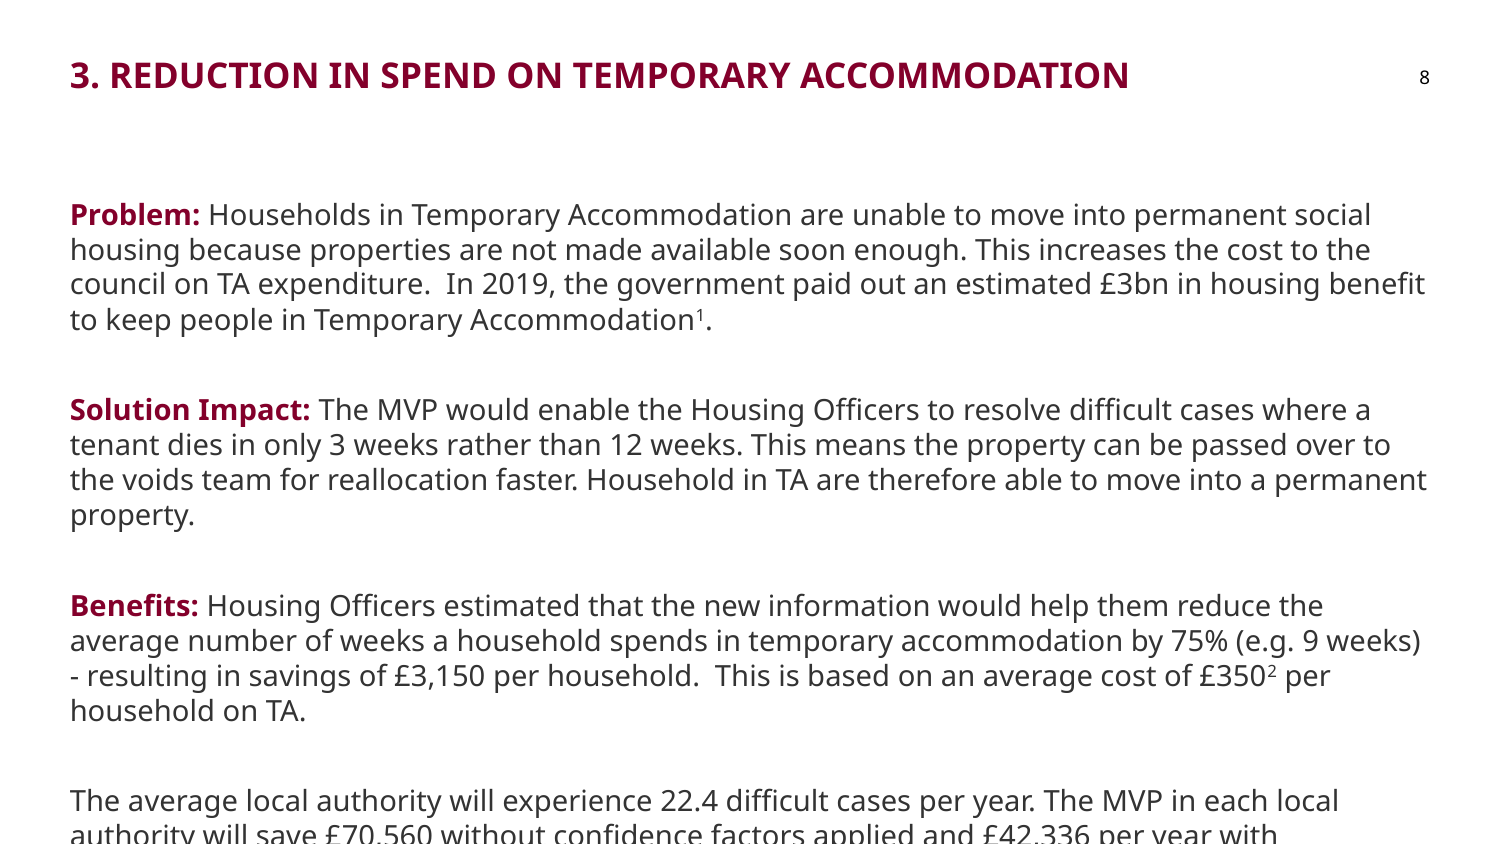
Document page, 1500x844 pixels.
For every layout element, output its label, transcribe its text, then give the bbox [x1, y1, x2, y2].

slide_number <number> [1388, 65, 1431, 111]
title 3. REDUCTION IN SPEND ON TEMPORARY ACCOMMODATION [69, 53, 1357, 161]
list Problem: Households in Temporary Accommodation are unable to move into permanent social housing because properties are not made available soon enough. This increases the cost to the council on TA expenditure. In 2019, the government paid out an estimated £3bn in housing benefit to keep people in Temporary Accommodation1. Solution Impact: The MVP would enable the Housing Officers to resolve difficult cases where a tenant dies in only 3 weeks rather than 12 weeks. This means the property can be passed over to the voids team for reallocation faster. Household in TA are therefore able to move into a permanent property. Benefits: Housing Officers estimated that the new information would help them reduce the average number of weeks a household spends in temporary accommodation by 75% (e.g. 9 weeks) - resulting in savings of £3,150 per household. This is based on an average cost of £3502 per household on TA. The average local authority will experience 22.4 difficult cases per year. The MVP in each local authority will save £70,560 without confidence factors applied and £42,336 per year with confidence factors applied. (see next slide for calculations) Sources (1) https://www.insidehousing.co.uk/insight/insight/the-cost-of-homelessness-council-spend-on-temporary-accommodation-revealed-57720 (2)https://hackney.gov.uk/homelessness [69, 195, 1433, 755]
